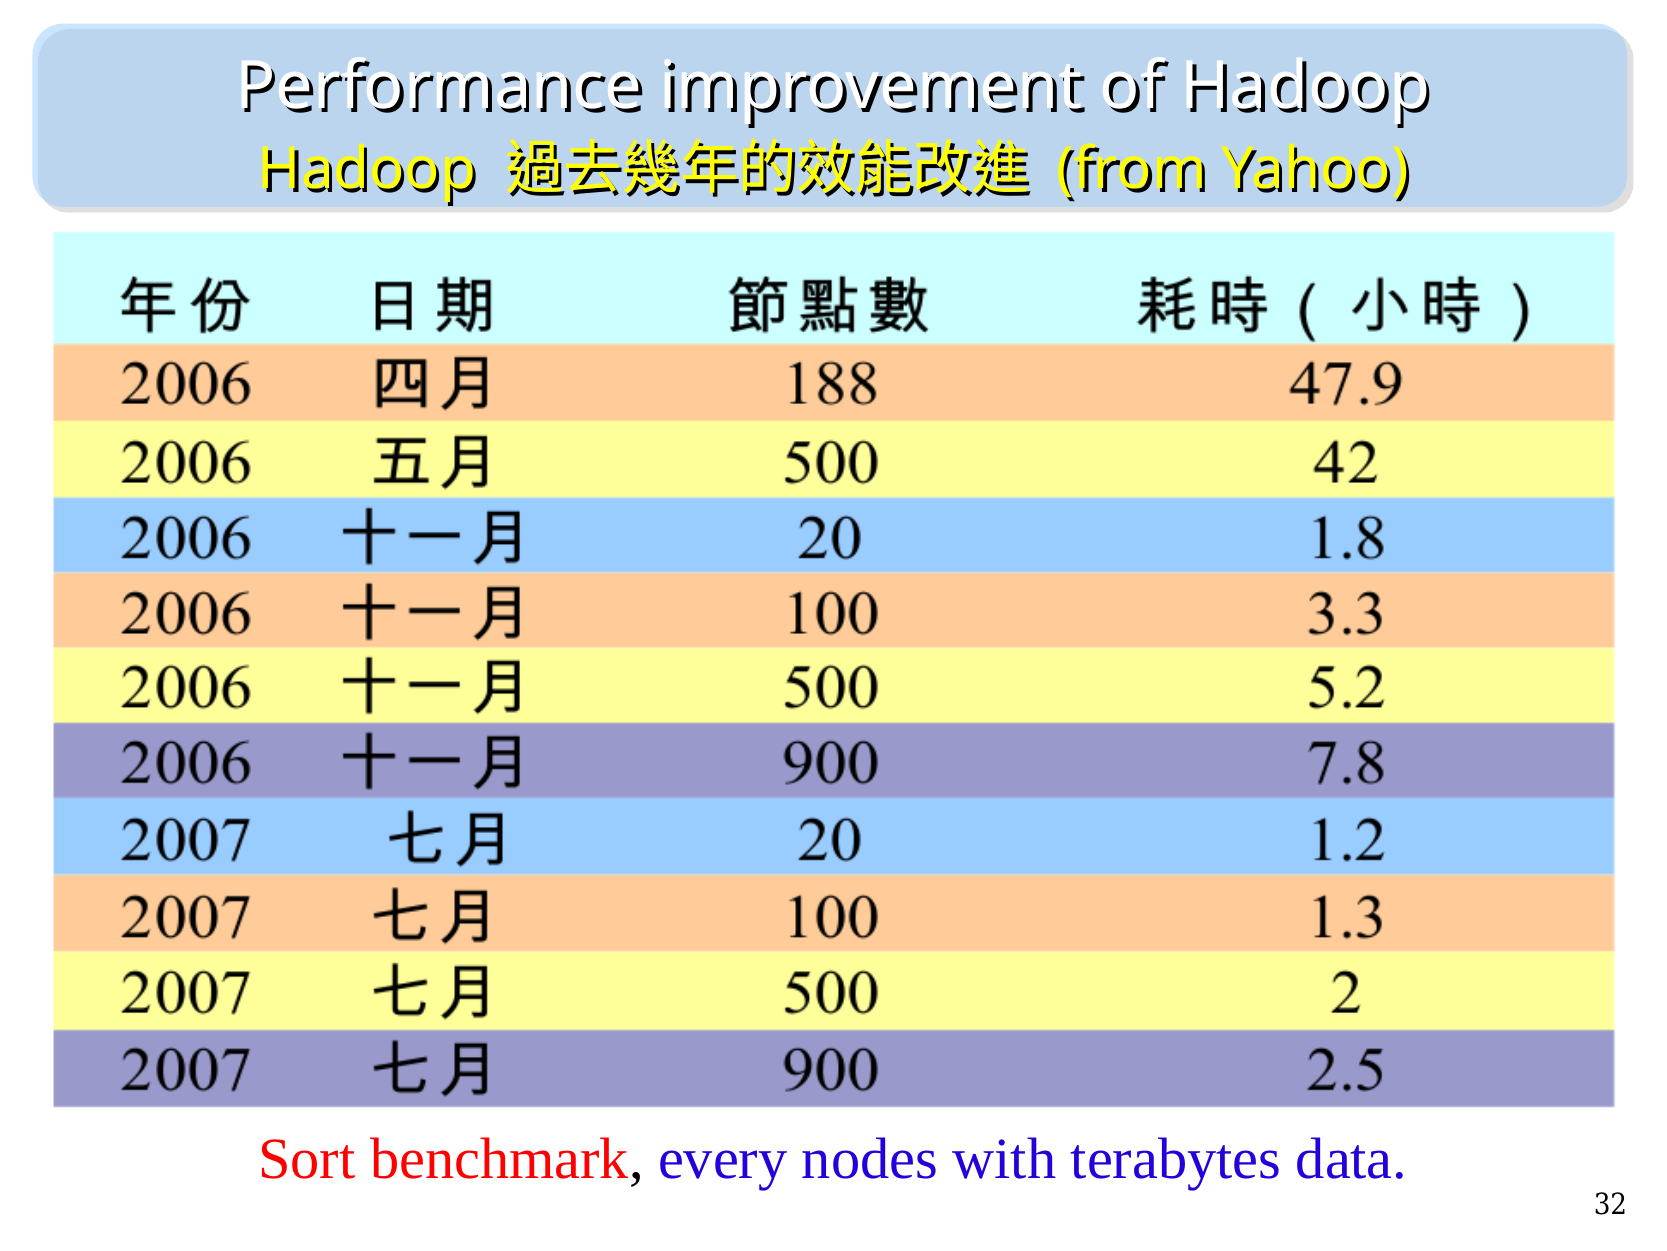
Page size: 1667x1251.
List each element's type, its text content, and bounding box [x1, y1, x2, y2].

text_box Sort benchmark, every nodes with terabytes data. [59, 1116, 1607, 1199]
text_box [32, 23, 1628, 207]
picture [47, 229, 1622, 1116]
title Performance improvement of Hadoop Hadoop 過去幾年的效能改進 (from Yahoo) [124, 28, 1542, 205]
